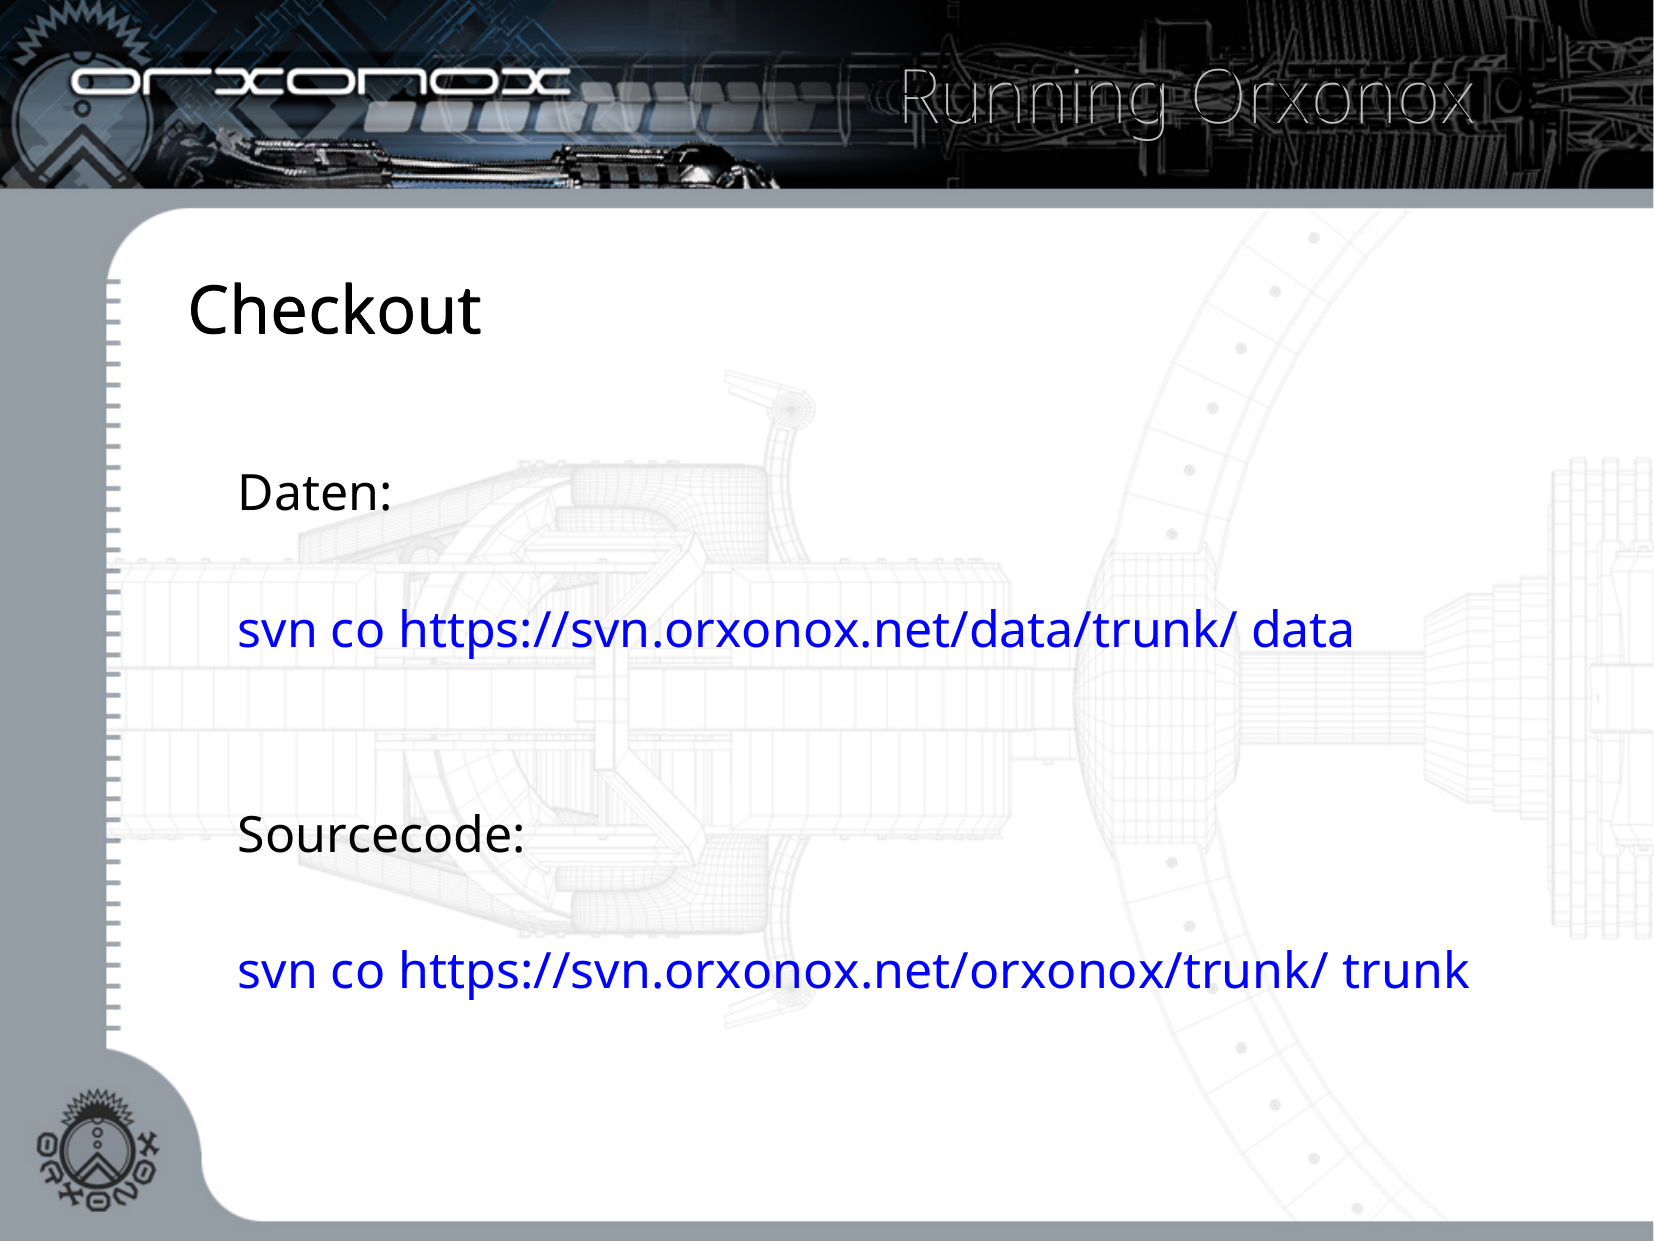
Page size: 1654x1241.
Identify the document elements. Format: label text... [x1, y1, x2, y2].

picture [0, 0, 1654, 1241]
text_box Daten: svn co https://svn.orxonox.net/data/trunk/ data Sourcecode: svn co https://svn.orxonox.net/orxonox/trunk/ trunk [187, 450, 1576, 931]
text_box Running Orxonox [842, 32, 1558, 135]
text_box Checkout [187, 262, 1538, 341]
